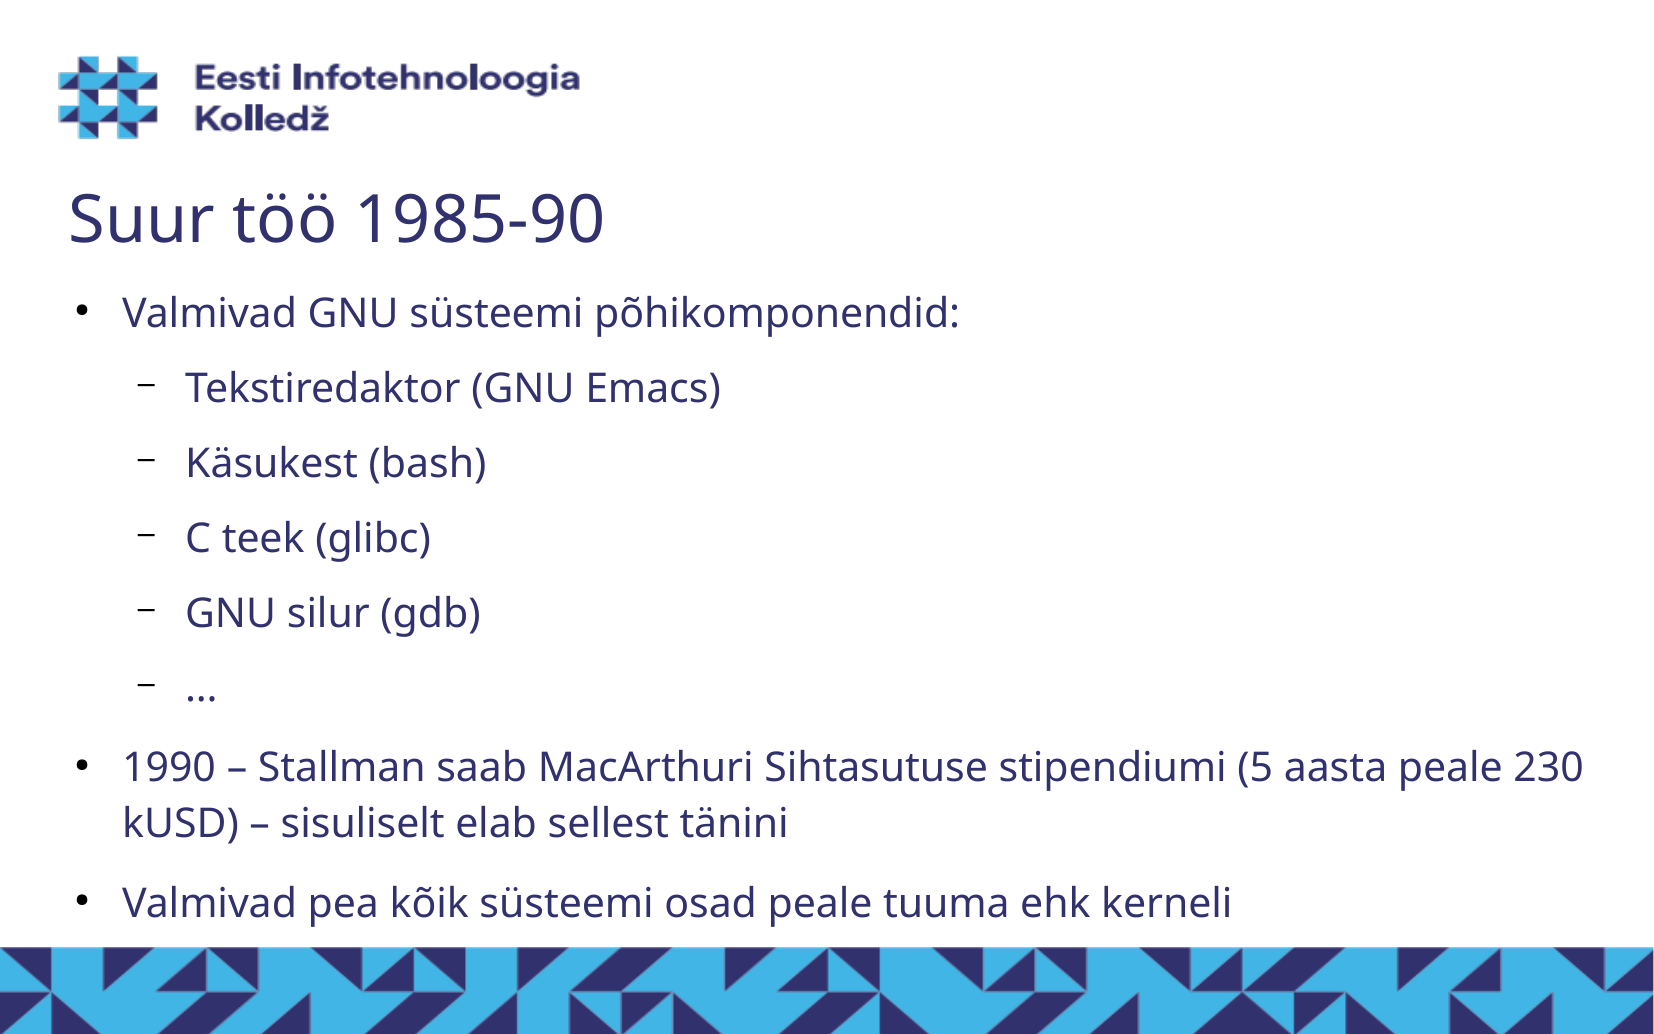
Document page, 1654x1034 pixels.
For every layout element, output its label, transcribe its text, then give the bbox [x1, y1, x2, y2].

list Valmivad GNU süsteemi põhikomponendid: Tekstiredaktor (GNU Emacs) Käsukest (bash) C teek (glibc) GNU silur (gdb) … 1990 – Stallman saab MacArthuri Sihtasutuse stipendiumi (5 aasta peale 230 kUSD) – sisuliselt elab sellest tänini Valmivad pea kõik süsteemi osad peale tuuma ehk kerneli [59, 283, 1595, 936]
title Suur töö 1985-90 [68, 147, 1536, 283]
